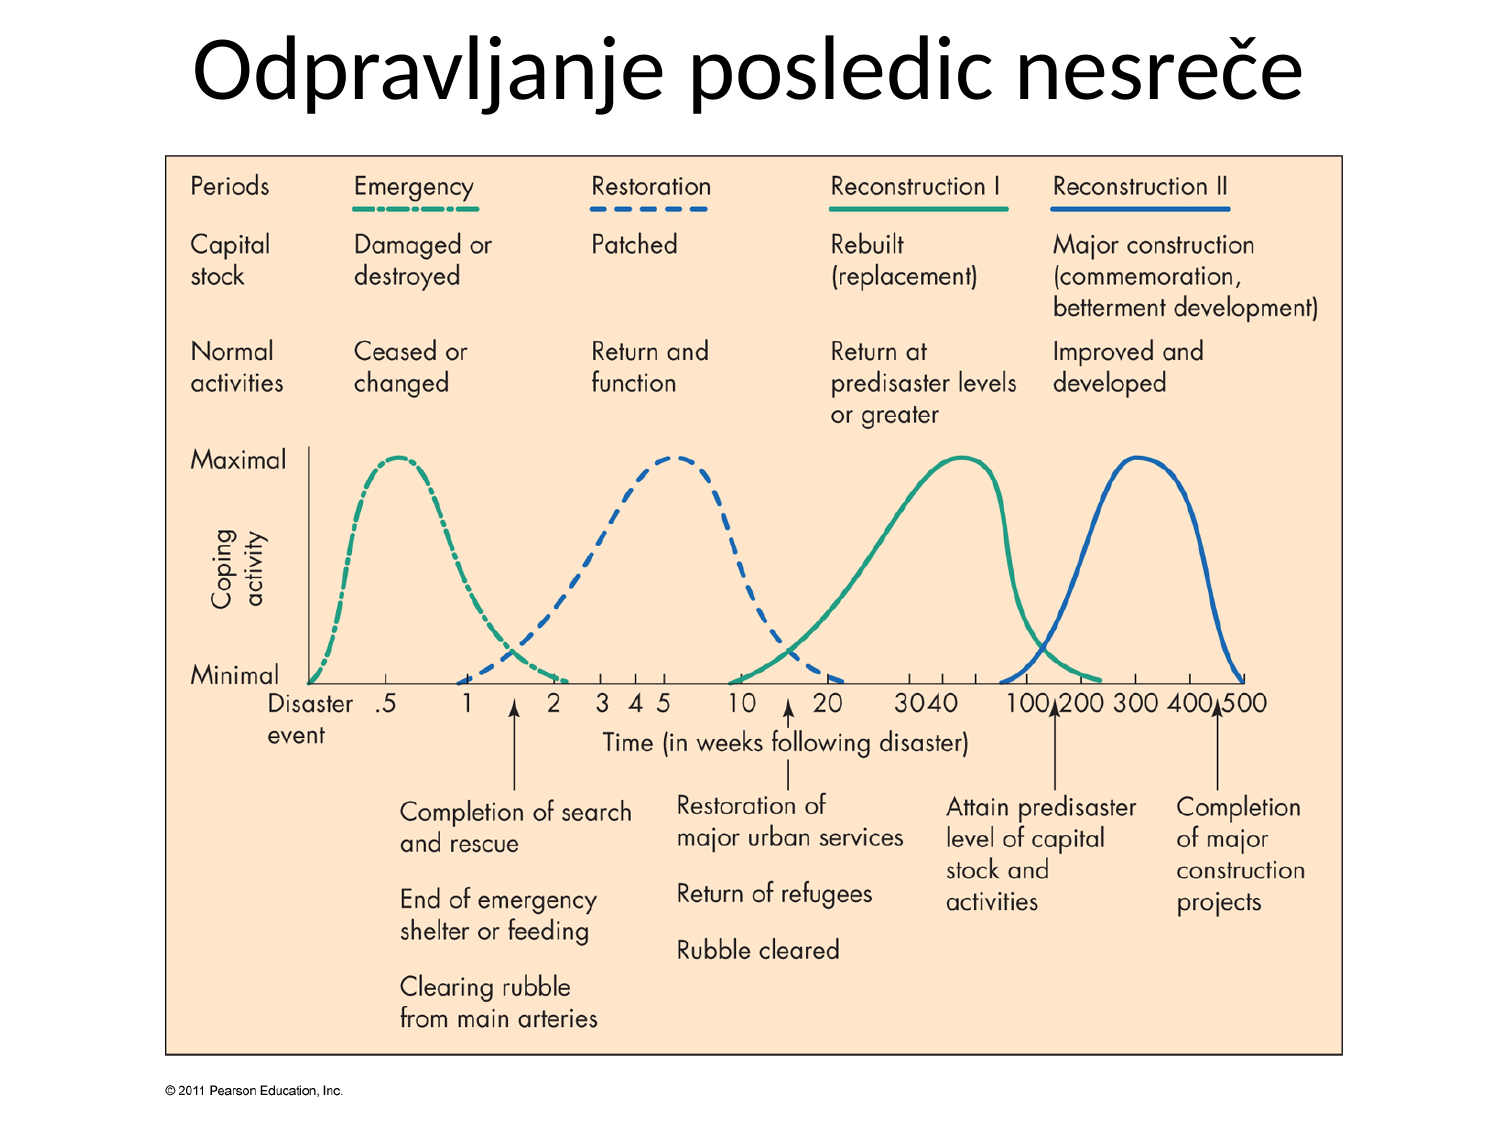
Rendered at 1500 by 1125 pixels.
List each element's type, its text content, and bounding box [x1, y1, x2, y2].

picture [147, 137, 1361, 1125]
title Odpravljanje posledic nesreče [64, 0, 1436, 126]
